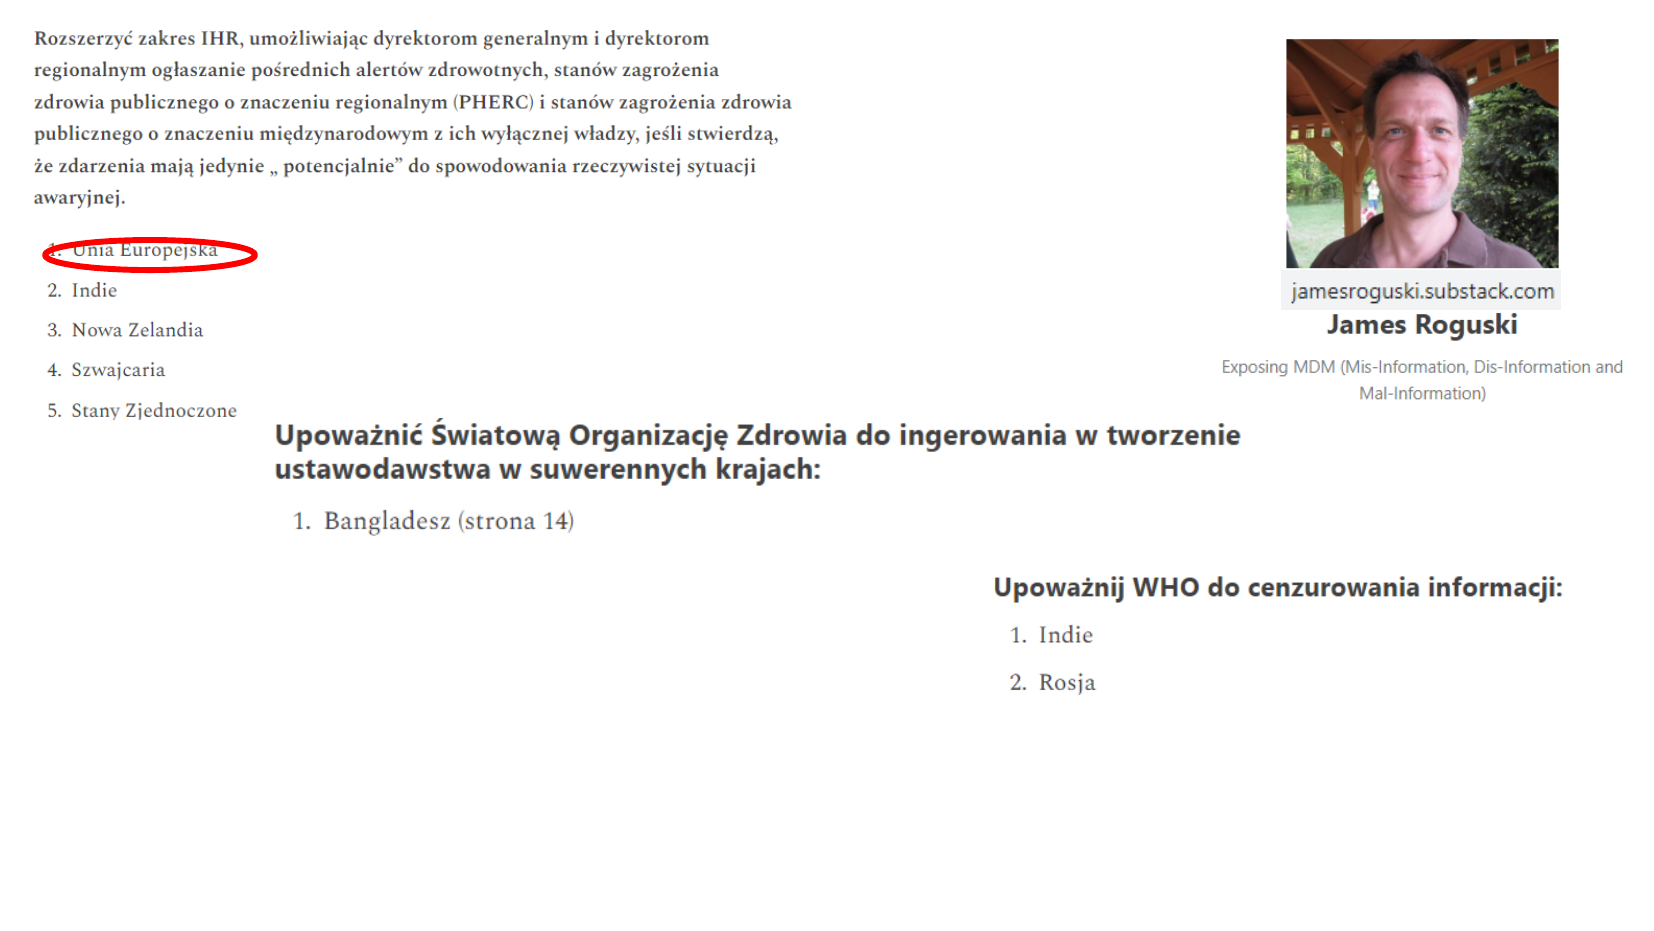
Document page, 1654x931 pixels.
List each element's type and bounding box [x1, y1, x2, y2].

picture [30, 28, 1246, 541]
picture [1200, 30, 1636, 405]
picture [984, 569, 1576, 706]
